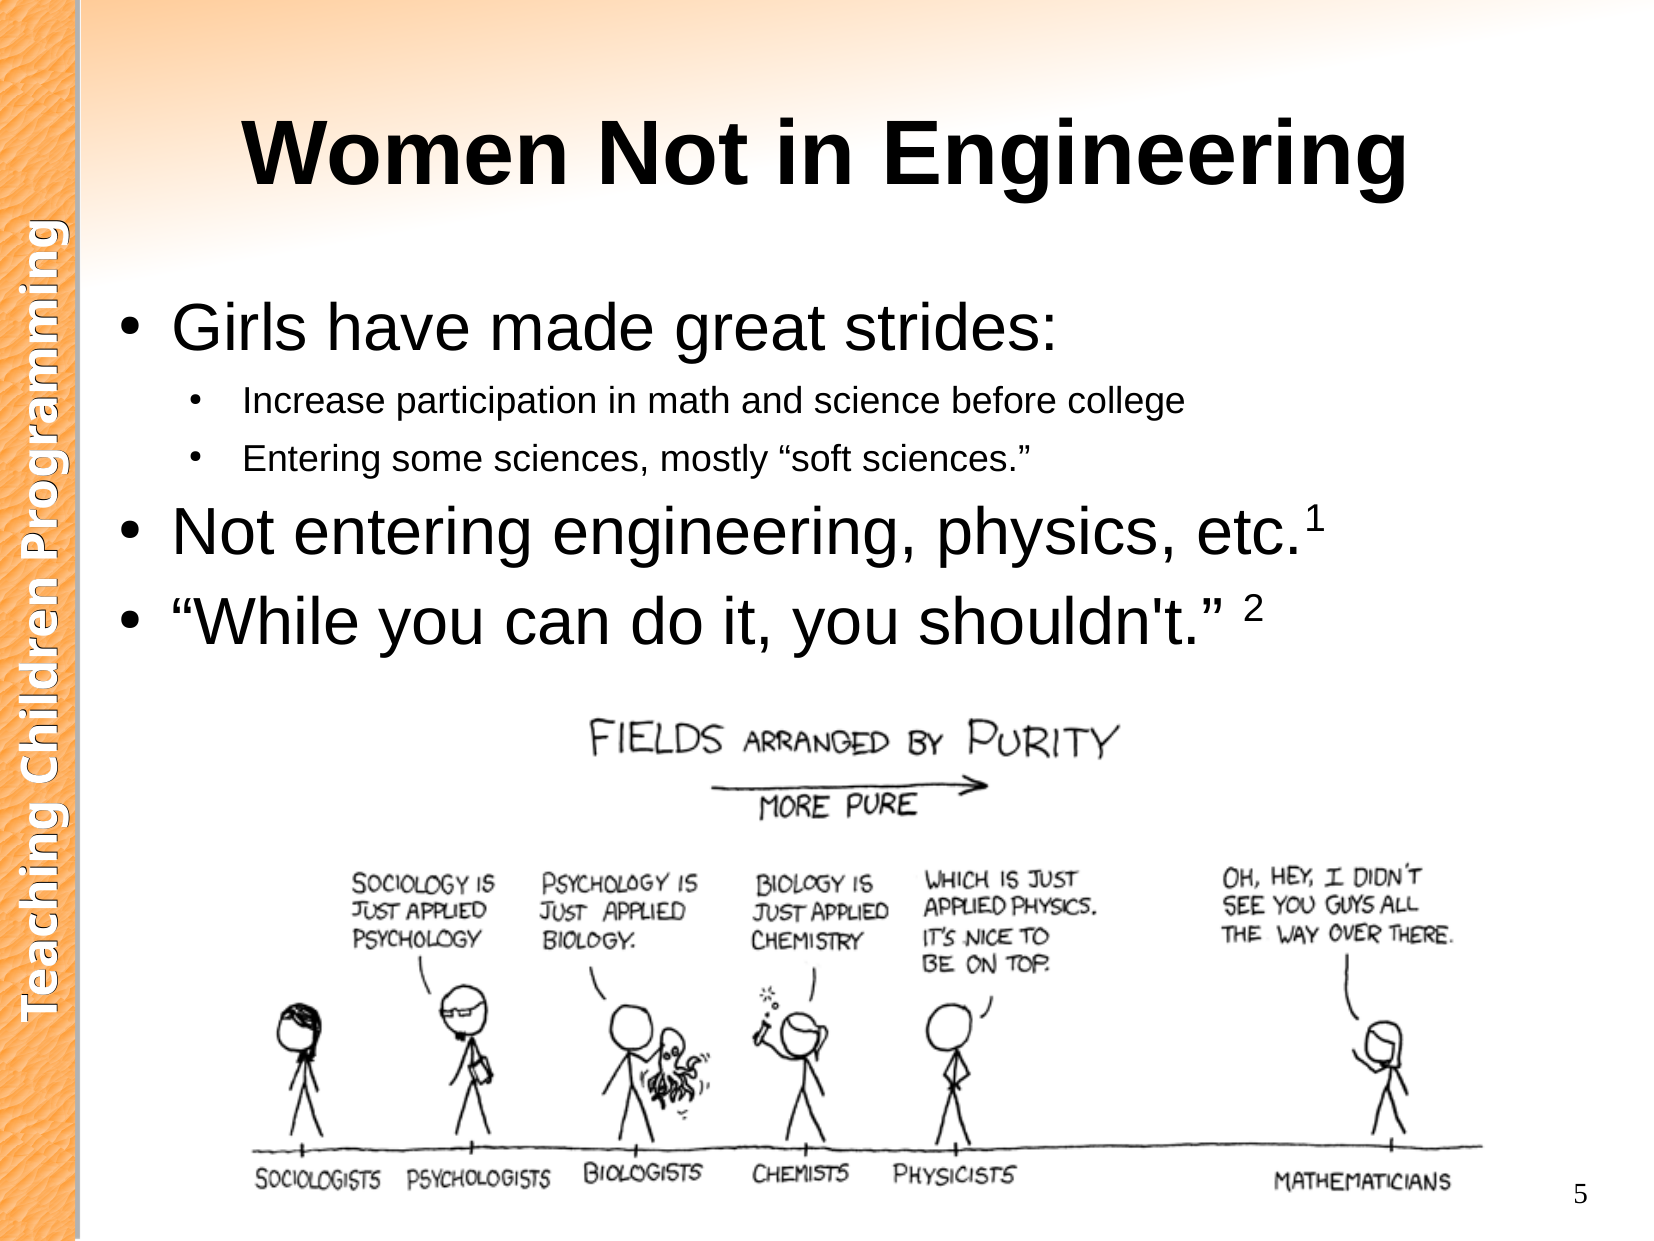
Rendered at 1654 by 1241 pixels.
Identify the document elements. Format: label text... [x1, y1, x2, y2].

list Girls have made great strides: Increase participation in math and science before college Entering some sciences, mostly “soft sciences.” Not entering engineering, physics, etc.1 “While you can do it, you shouldn't.” 2 [100, 290, 1588, 1109]
picture [0, 0, 75, 1241]
picture [248, 698, 1495, 1205]
title Women Not in Engineering [82, 49, 1571, 257]
